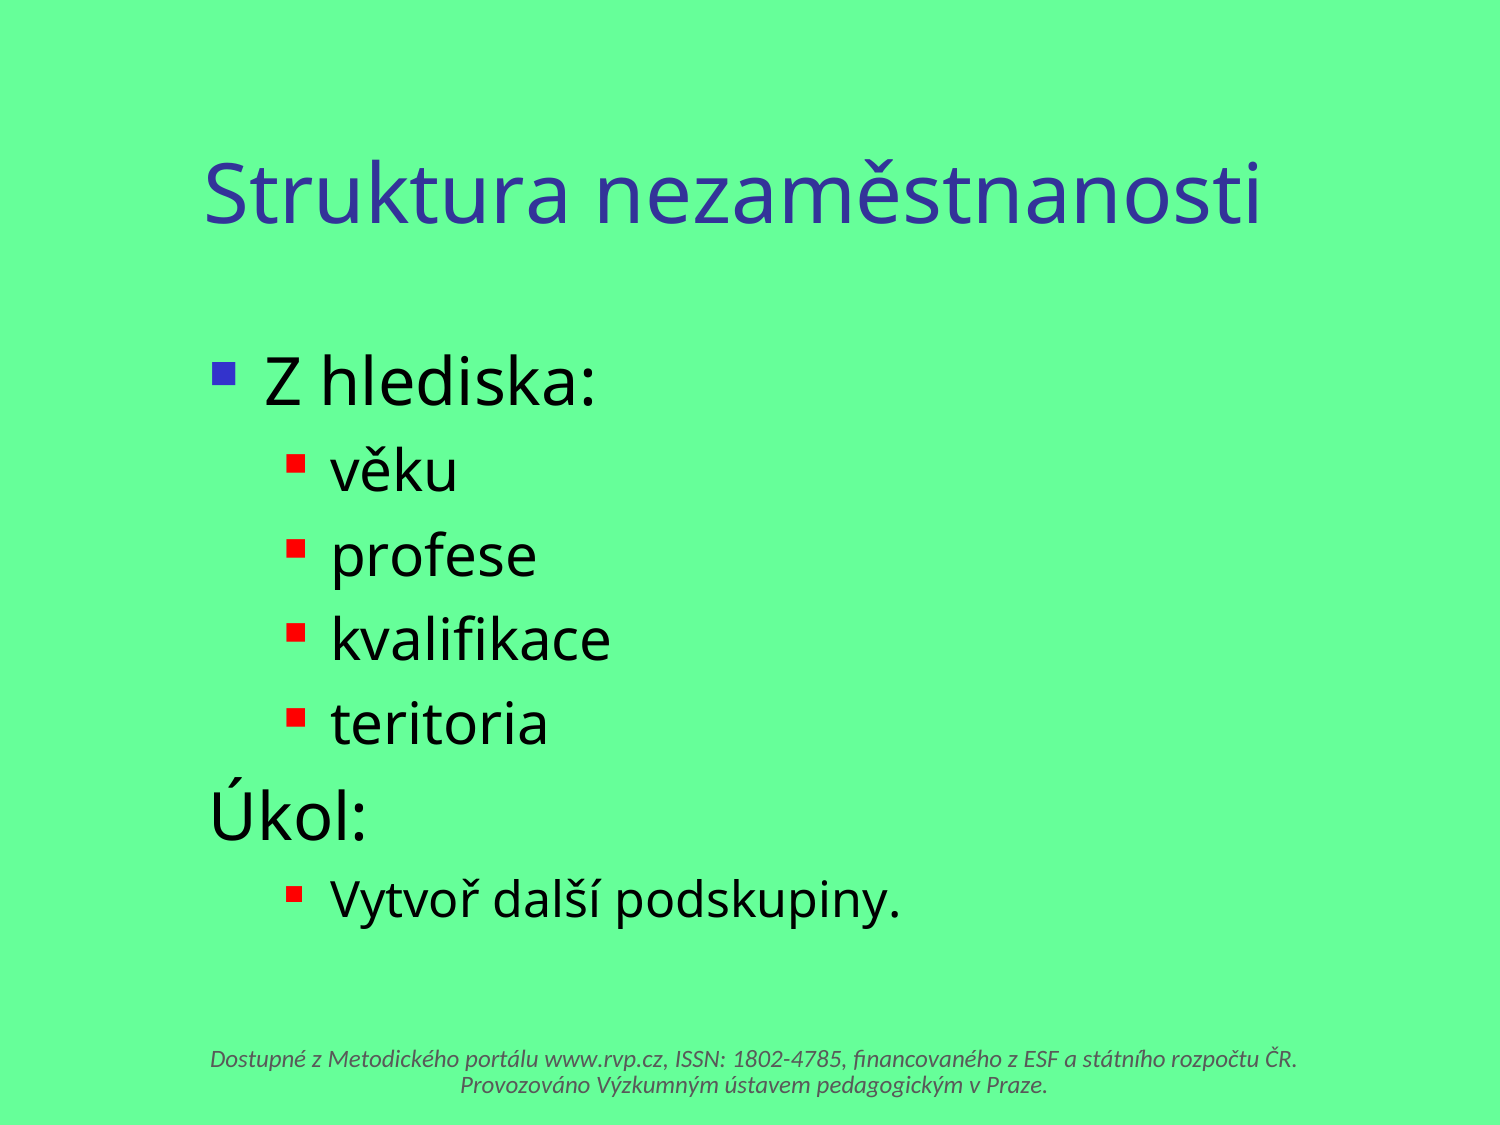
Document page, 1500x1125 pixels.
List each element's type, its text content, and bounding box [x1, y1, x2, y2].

title Struktura nezaměstnanosti [188, 7, 1468, 248]
text_box Dostupné z Metodického portálu www.rvp.cz, ISSN: 1802-4785, financovaného z ESF a státního rozpočtu ČR. Provozováno Výzkumným ústavem pedagogickým v Praze. [133, 1042, 1377, 1103]
list Z hlediska: věku profese kvalifikace teritoria Úkol: Vytvoř další podskupiny. [193, 331, 1469, 1125]
